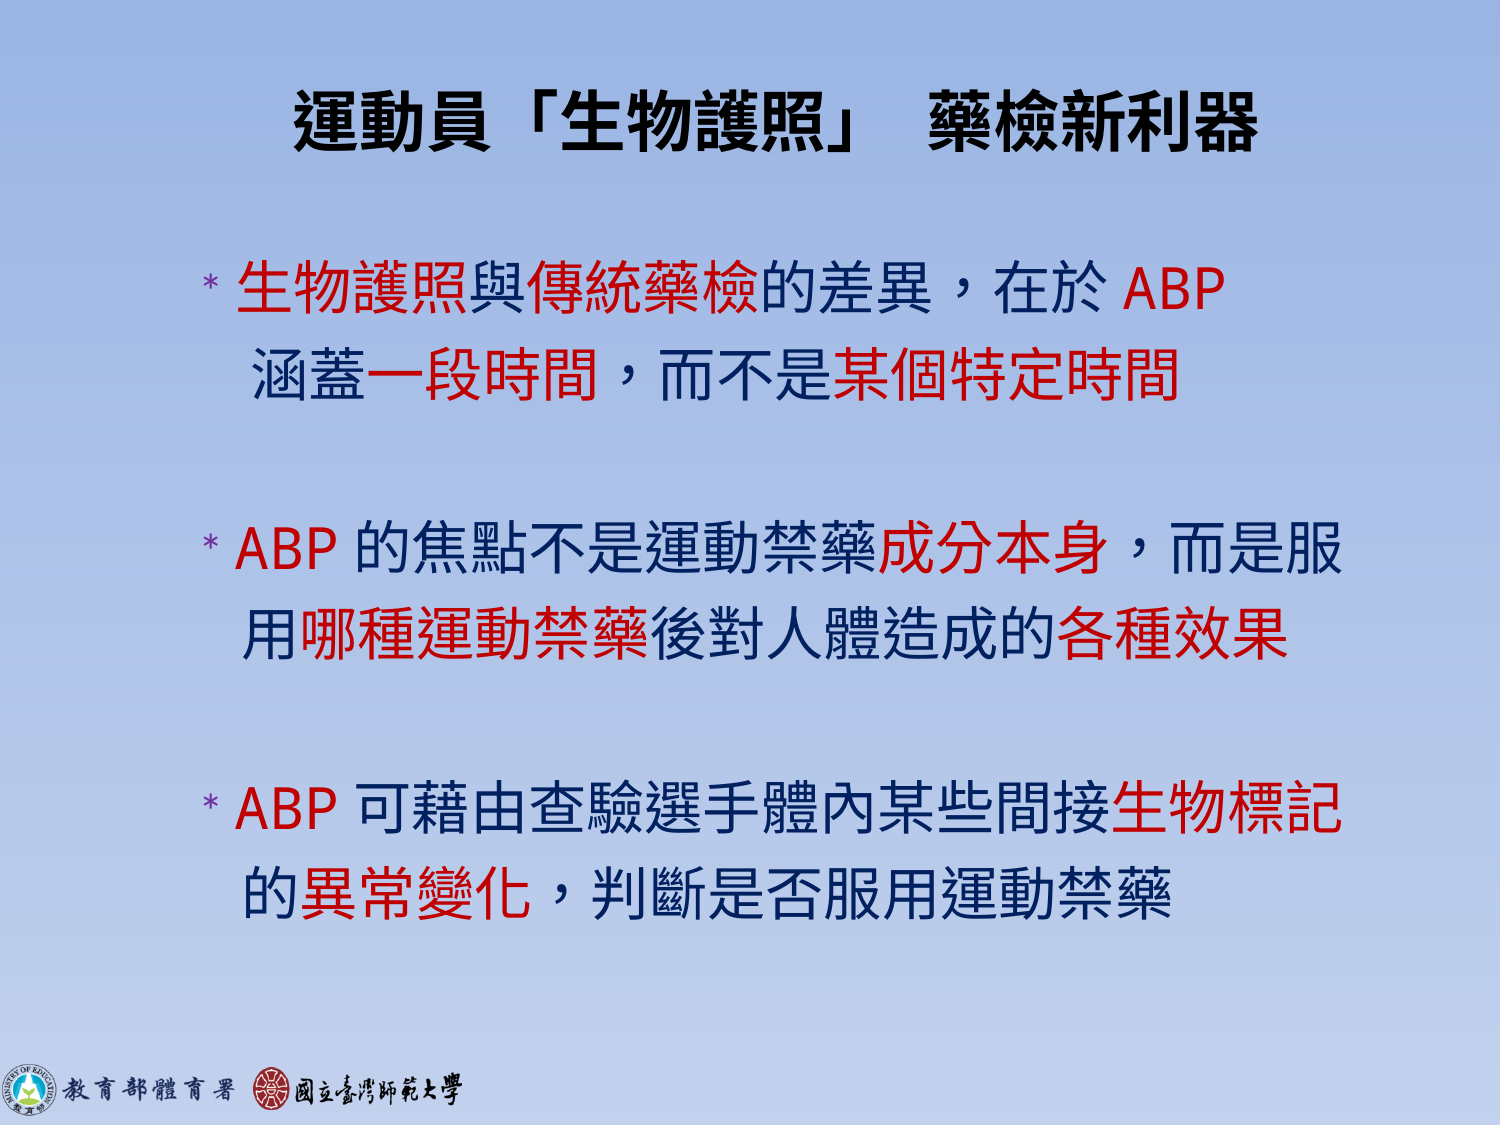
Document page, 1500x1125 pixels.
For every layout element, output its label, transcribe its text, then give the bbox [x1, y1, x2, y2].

subtitle *生物護照與傳統藥檢的差異，在於ABP 涵蓋一段時間，而不是某個特定時間 * ABP的焦點不是運動禁藥成分本身，而是服 用哪種運動禁藥後對人體造成的各種效果 * ABP可藉由查驗選手體內某些間接生物標記 的異常變化，判斷是否服用運動禁藥 [135, 243, 1407, 1125]
title 運動員「生物護照」 藥檢新利器 [100, 42, 1454, 197]
